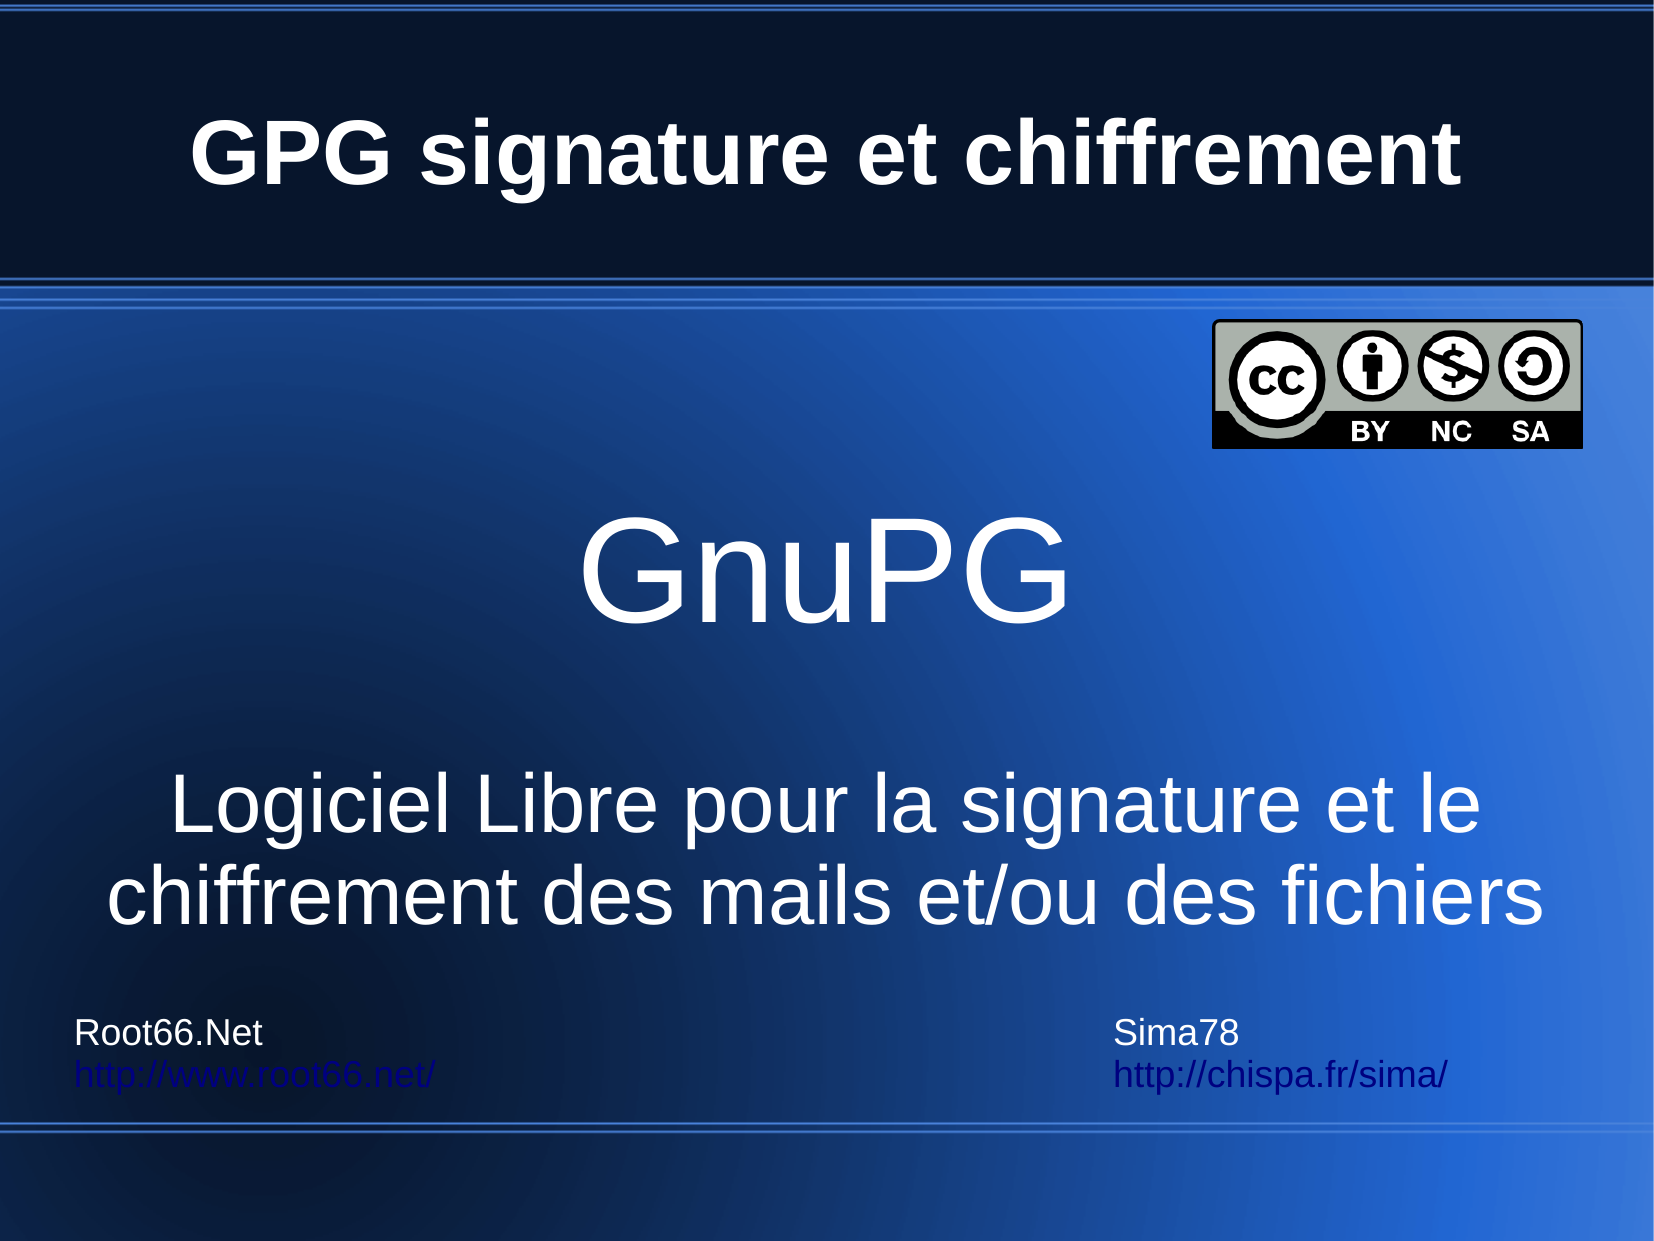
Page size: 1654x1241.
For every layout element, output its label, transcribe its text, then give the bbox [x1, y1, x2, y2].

subtitle GnuPG Logiciel Libre pour la signature et le chiffrement des mails et/ou des fichiers [82, 355, 1571, 1075]
picture [0, 0, 1654, 1241]
text_box Root66.Net http://www.root66.net/ [59, 1003, 615, 1103]
title GPG signature et chiffrement [82, 49, 1571, 257]
text_box Sima78 http://chispa.fr/sima/ [1098, 1003, 1607, 1145]
